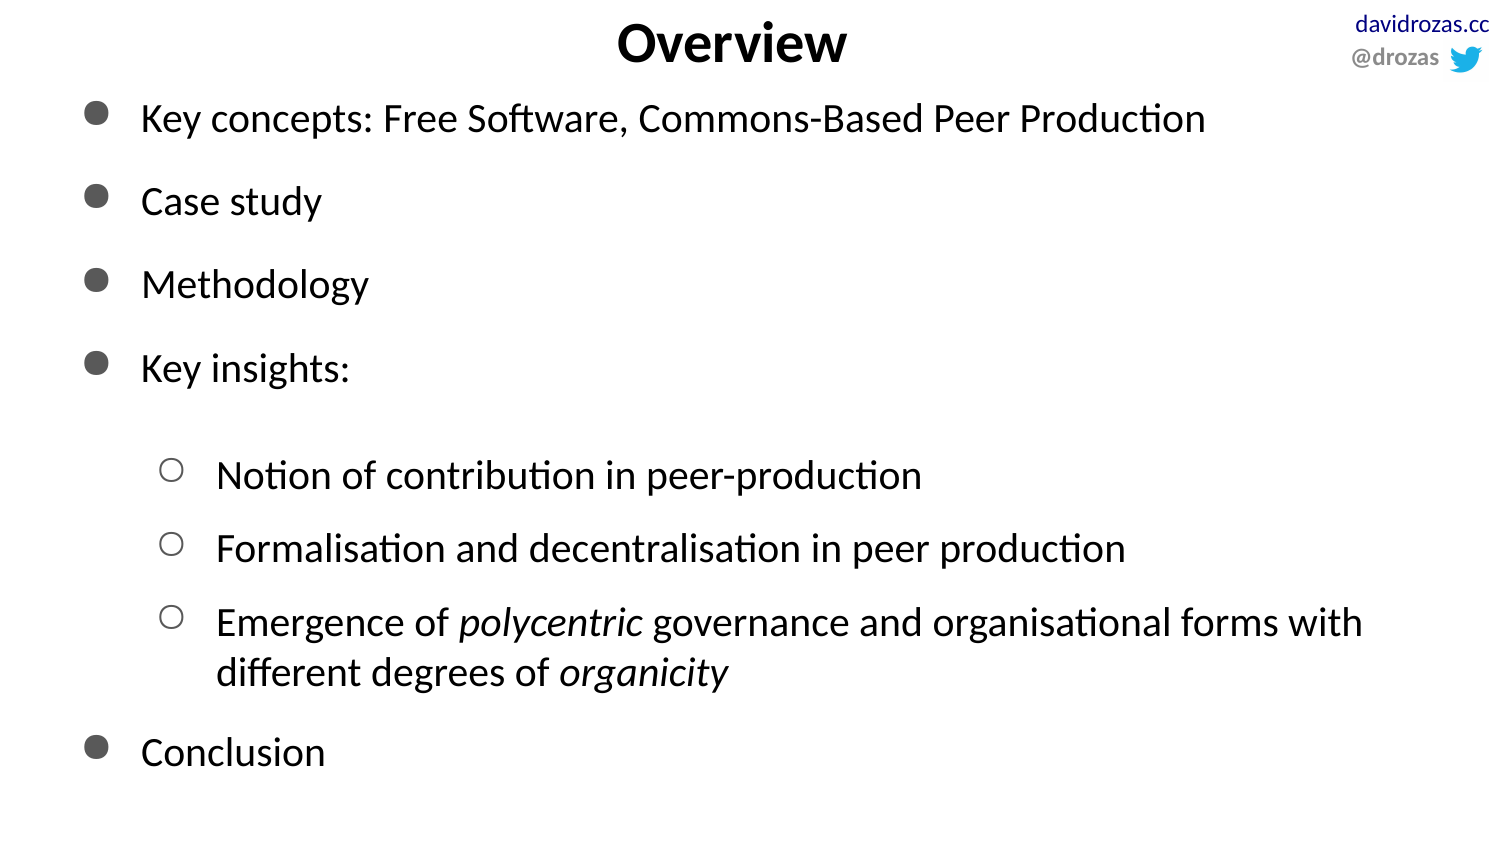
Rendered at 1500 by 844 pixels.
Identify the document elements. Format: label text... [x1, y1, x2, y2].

text_box davidrozas.cc [1340, 5, 1500, 46]
list Key concepts: Free Software, Commons-Based Peer Production Case study Methodology Key insights: Notion of contribution in peer-production Formalisation and decentralisation in peer production Emergence of polycentric governance and organisational forms with different degrees of organicity Conclusion [51, 75, 1480, 636]
title Overview [602, 0, 930, 75]
picture [1443, 46, 1489, 82]
text_box @drozas [1330, 37, 1443, 73]
